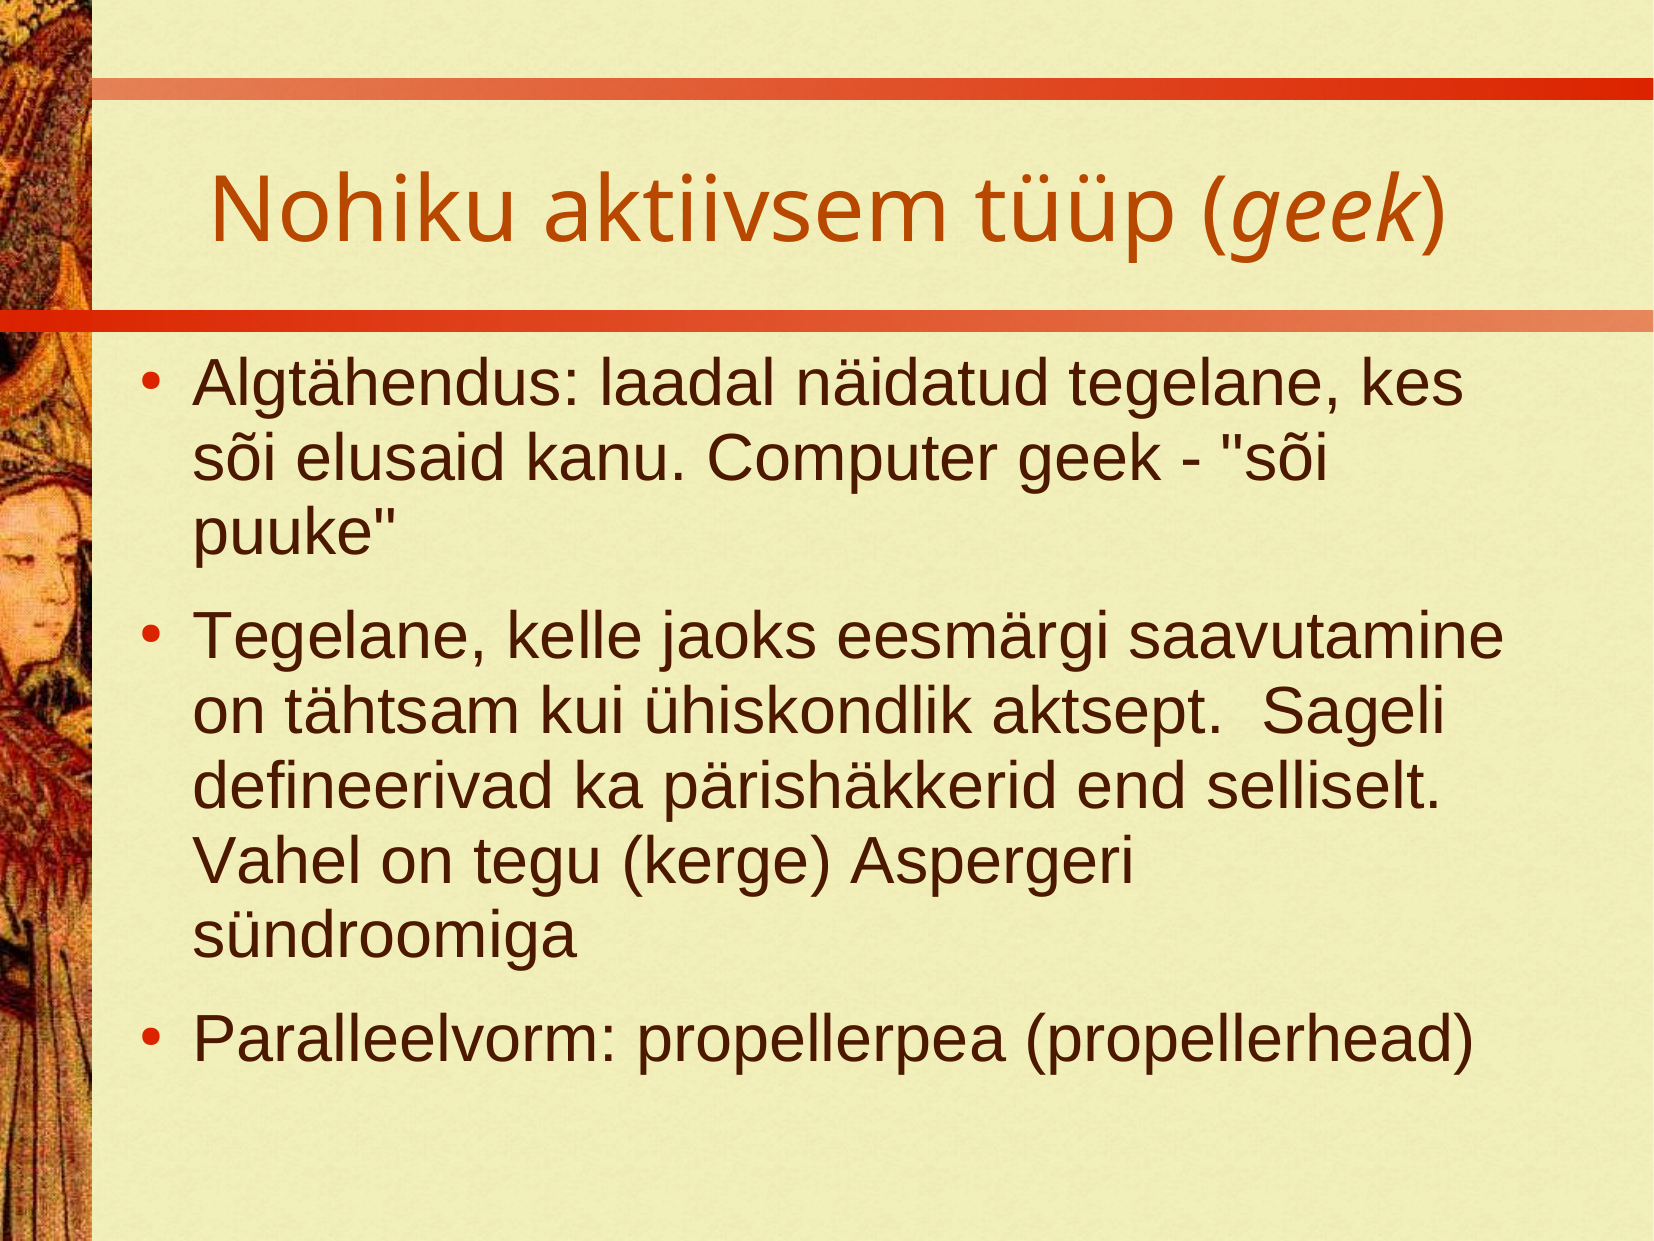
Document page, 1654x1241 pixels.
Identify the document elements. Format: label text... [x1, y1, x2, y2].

picture [0, 0, 1654, 310]
picture [0, 332, 1654, 1241]
list Algtähendus: laadal näidatud tegelane, kes sõi elusaid kanu. Computer geek - "sõi puuke" Tegelane, kelle jaoks eesmärgi saavutamine on tähtsam kui ühiskondlik aktsept. Sageli defineerivad ka pärishäkkerid end selliselt. Vahel on tegu (kerge) Aspergeri sündroomiga Paralleelvorm: propellerpea (propellerhead) [121, 344, 1534, 1127]
title Nohiku aktiivsem tüüp (geek) [121, 102, 1534, 311]
